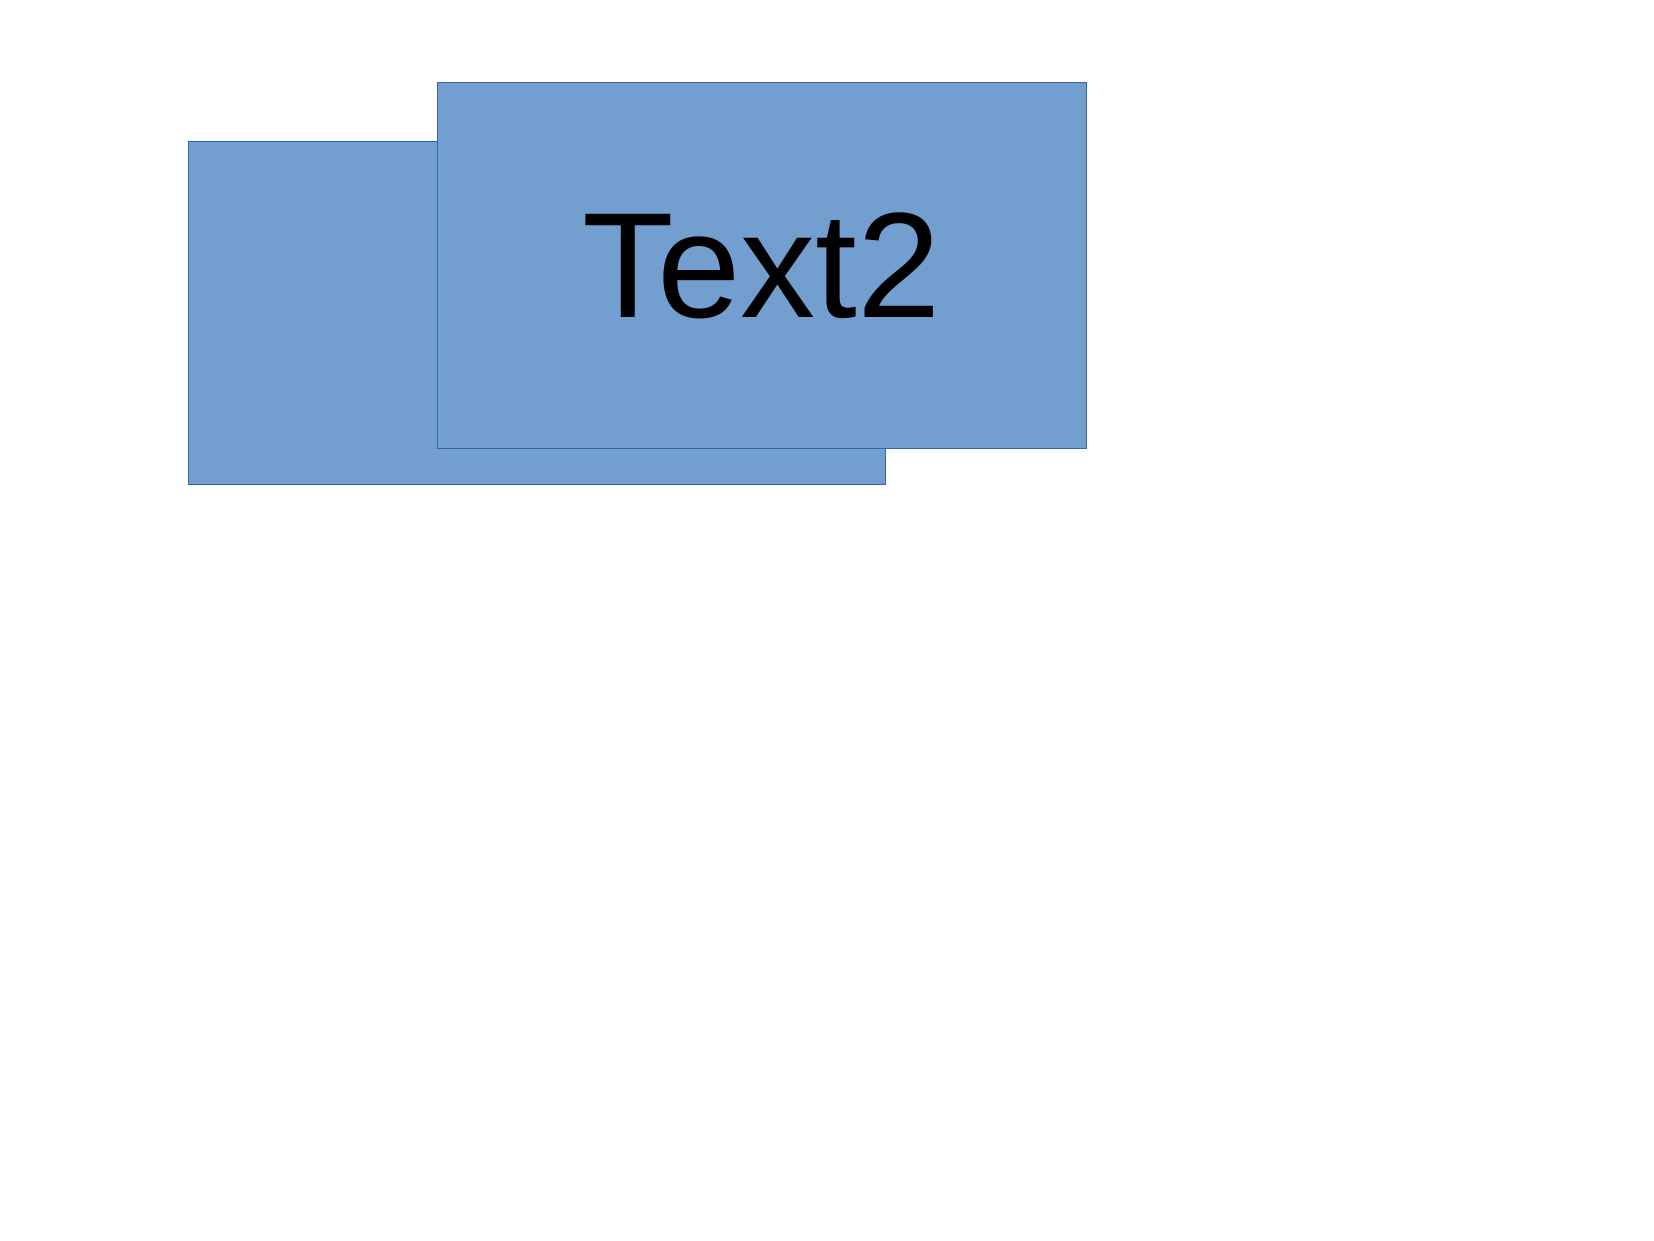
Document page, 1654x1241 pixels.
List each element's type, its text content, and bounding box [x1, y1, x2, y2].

text_box Text1 [188, 141, 886, 485]
text_box Text2 [437, 82, 1087, 449]
